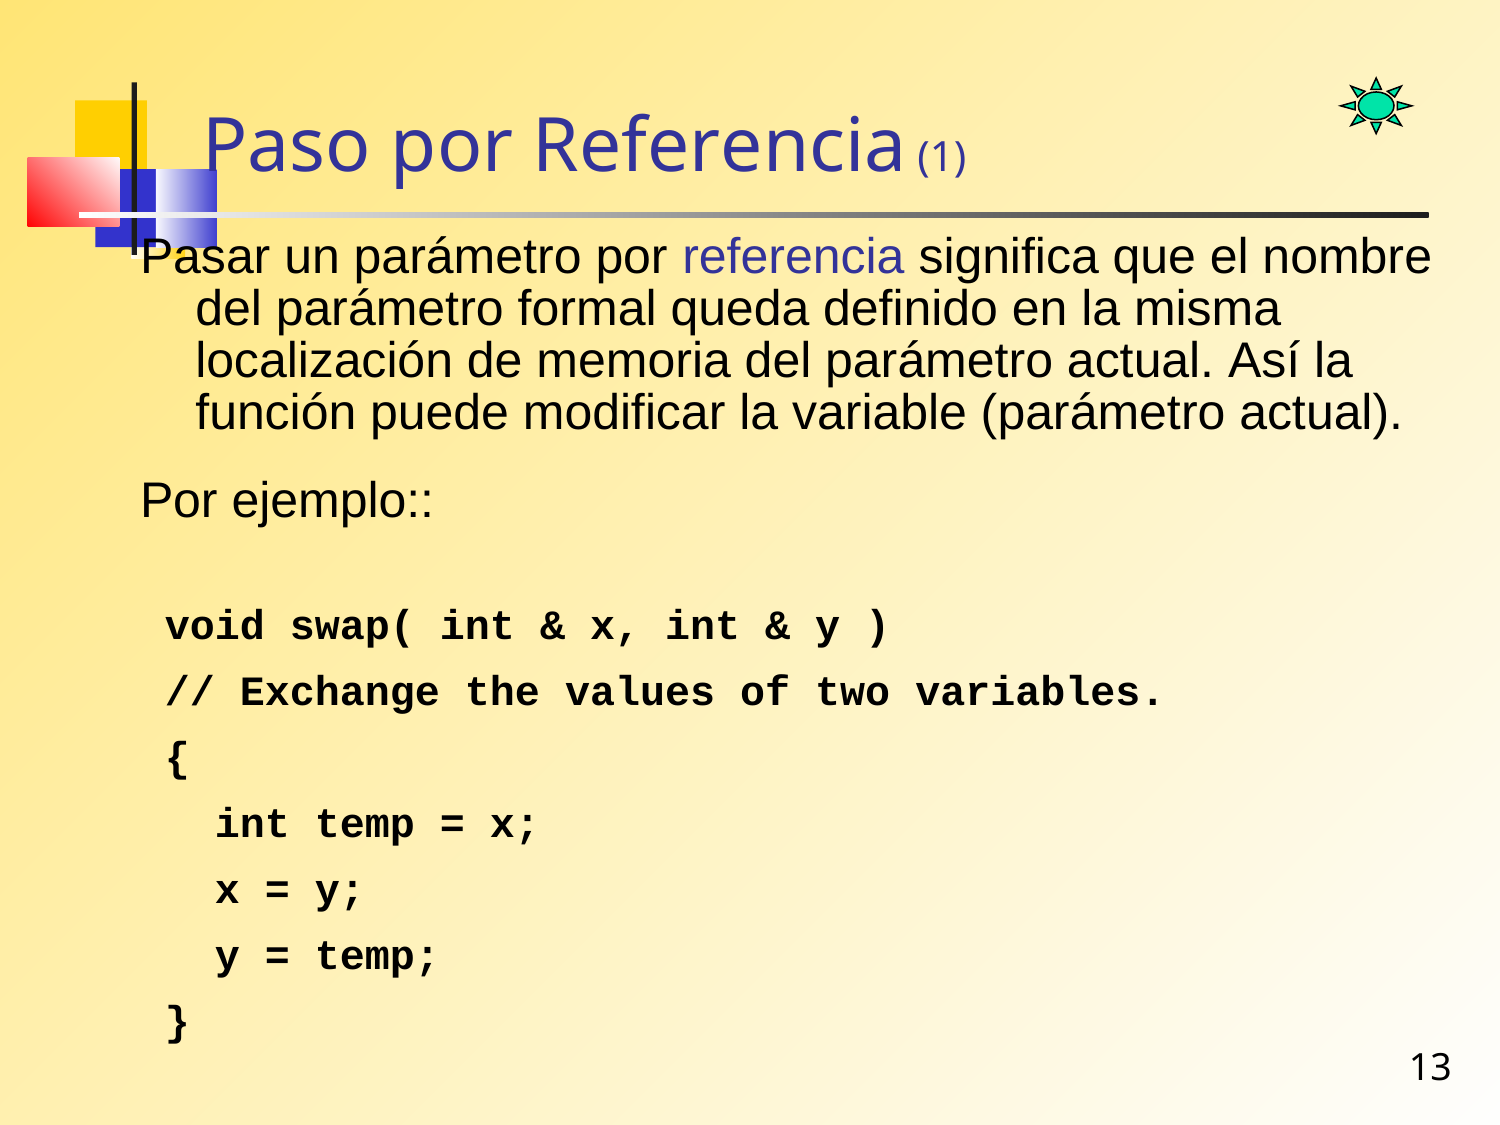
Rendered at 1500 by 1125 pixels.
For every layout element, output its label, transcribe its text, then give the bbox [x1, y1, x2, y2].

text_box void swap( int & x, int & y )‏ // Exchange the values of two variables. { int temp = x; x = y; y = temp; } [149, 988, 1388, 1052]
list Pasar un parámetro por referencia significa que el nombre del parámetro formal queda definido en la misma localización de memoria del parámetro actual. Así la función puede modificar la variable (parámetro actual). Por ejemplo:: [125, 224, 1450, 988]
title Paso por Referencia (1) [187, 37, 1466, 201]
